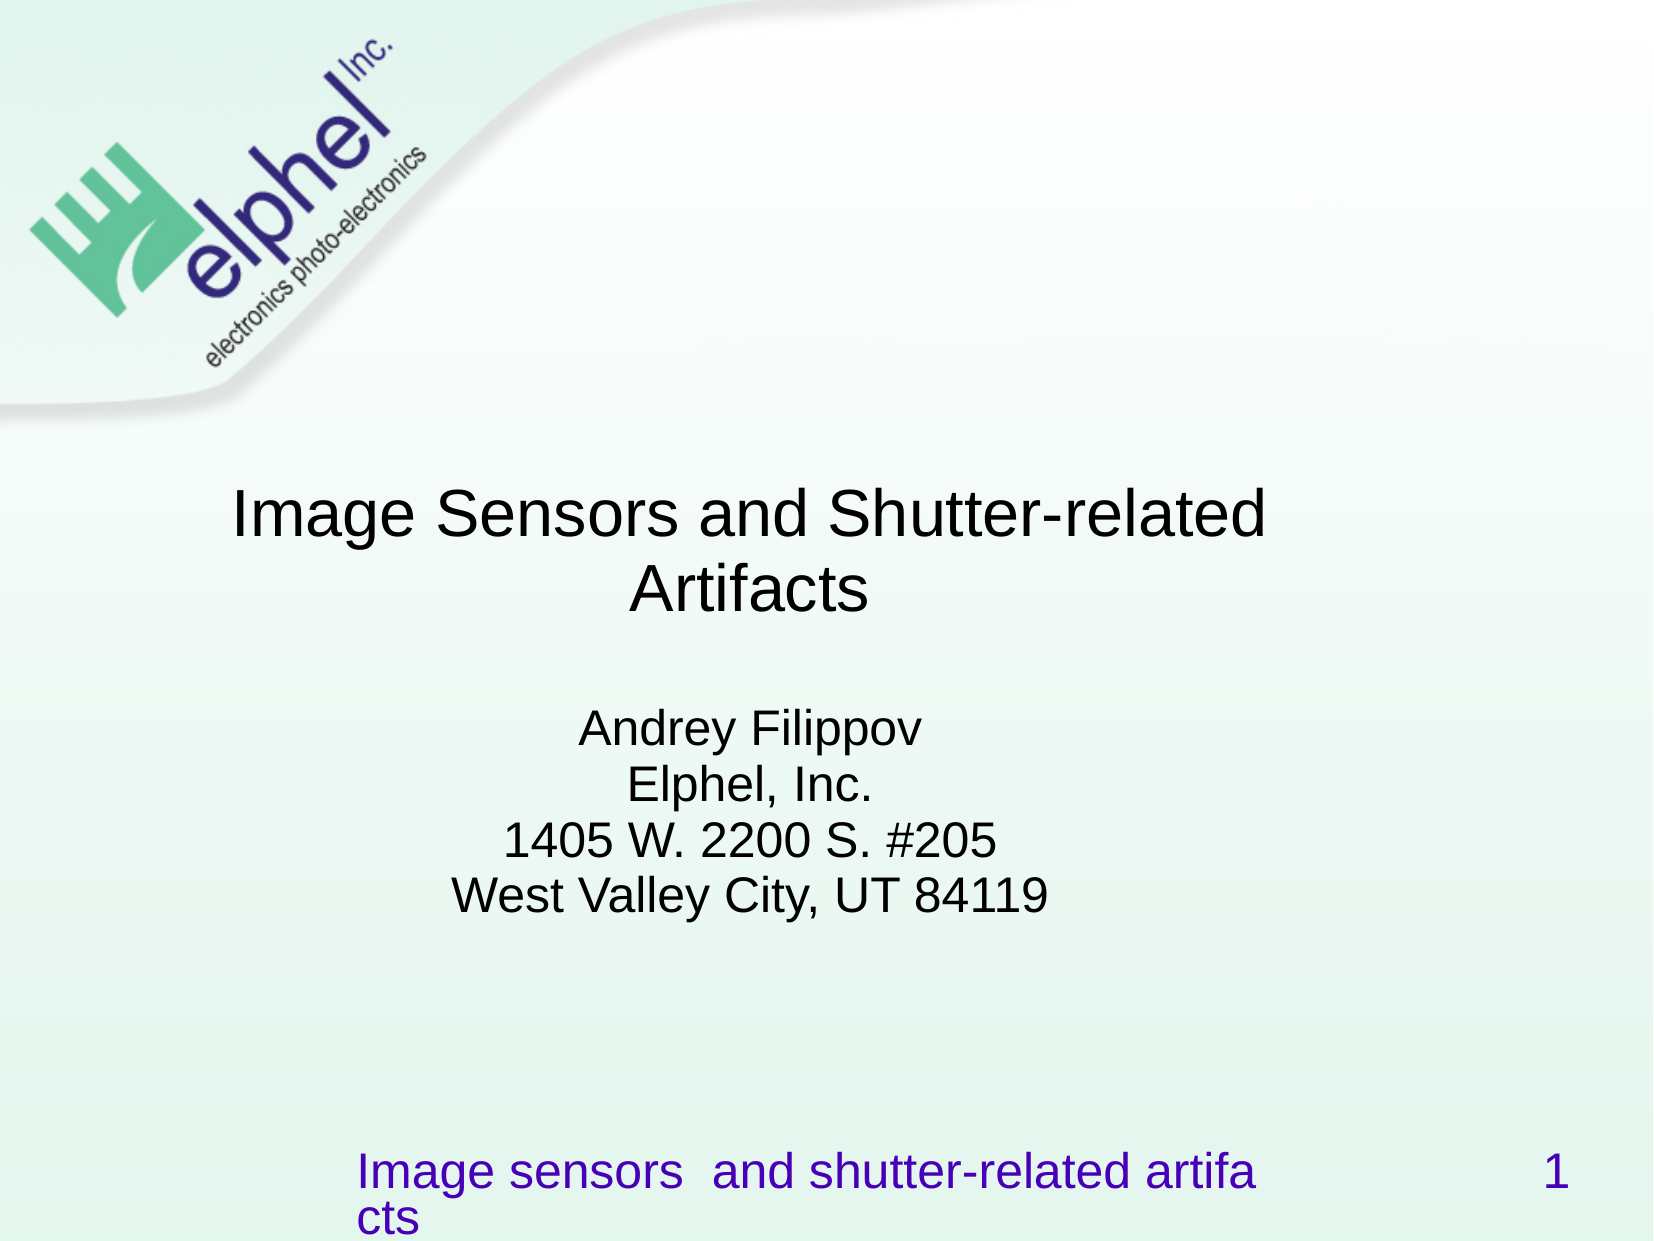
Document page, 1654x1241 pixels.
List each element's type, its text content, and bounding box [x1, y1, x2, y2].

picture [0, 0, 1654, 1241]
text_box Image Sensors and Shutter-related Artifacts Andrey Filippov Elphel, Inc. 1405 W. 2200 S. #205 West Valley City, UT 84119 [217, 468, 1538, 856]
